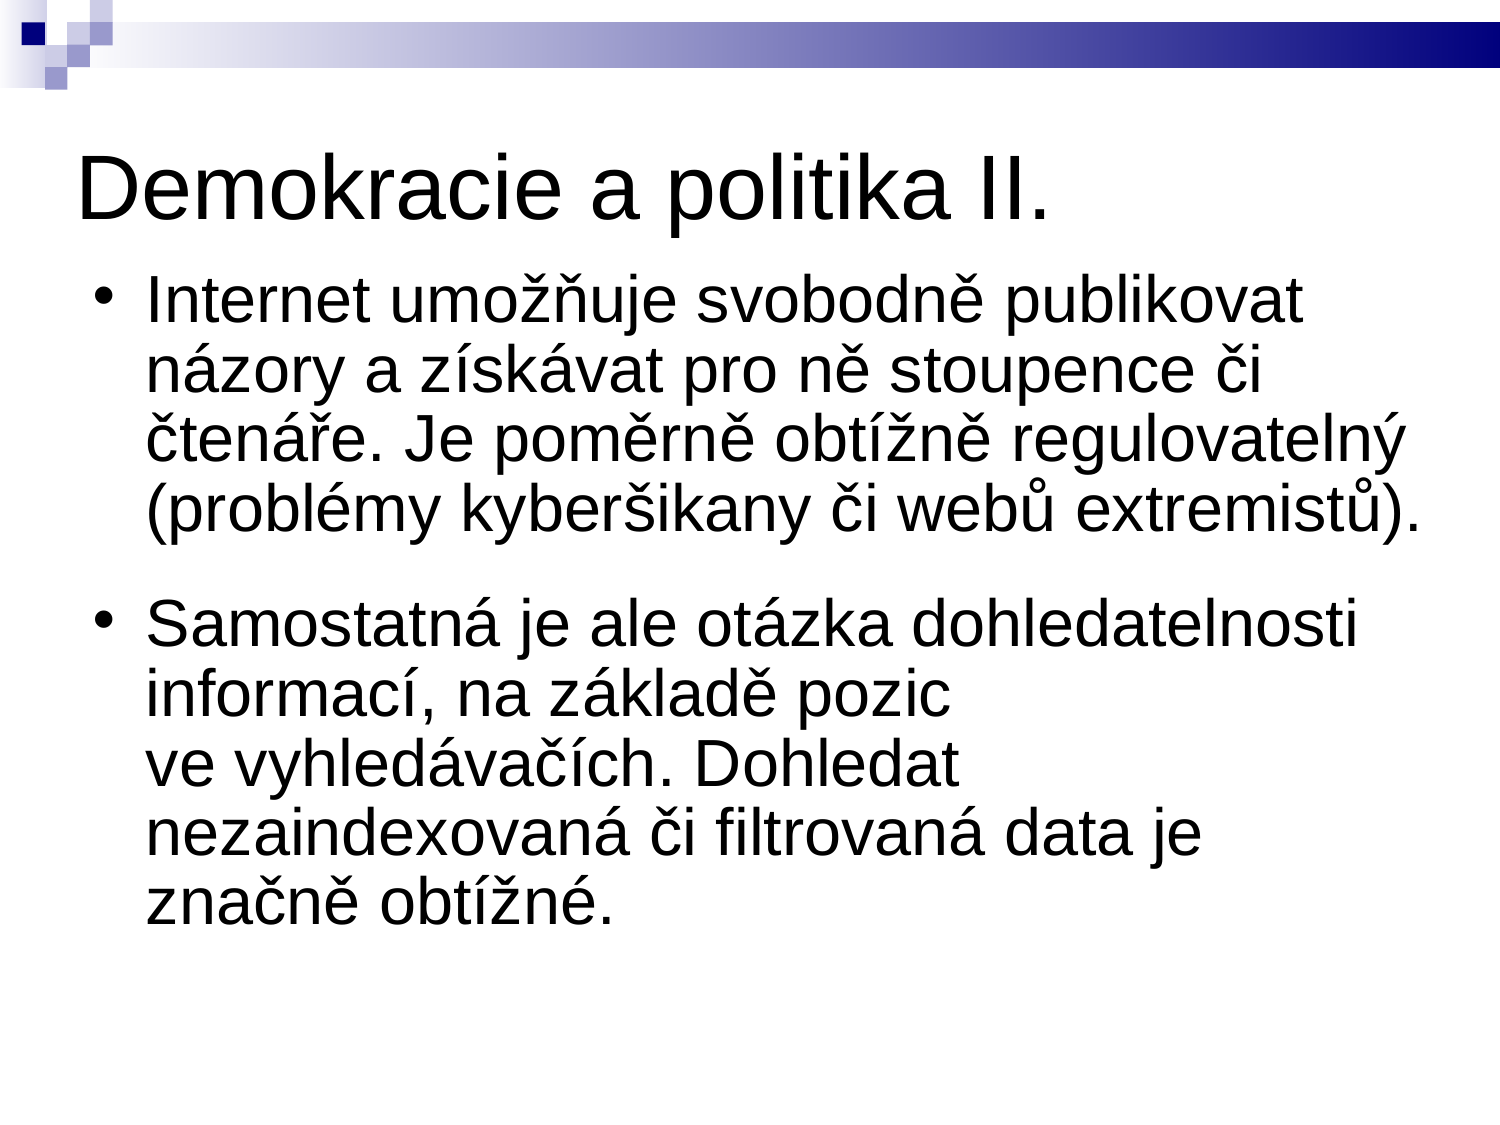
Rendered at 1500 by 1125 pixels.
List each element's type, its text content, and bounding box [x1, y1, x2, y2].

list Internet umožňuje svobodně publikovat názory a získávat pro ně stoupence či čtenáře. Je poměrně obtížně regulovatelný (problémy kyberšikany či webů extremistů). Samostatná je ale otázka dohledatelnosti informací, na základě pozic ve vyhledávačích. Dohledat nezaindexovaná či filtrovaná data je značně obtížné. [75, 262, 1426, 1104]
title Demokracie a politika II. [75, 75, 1426, 262]
